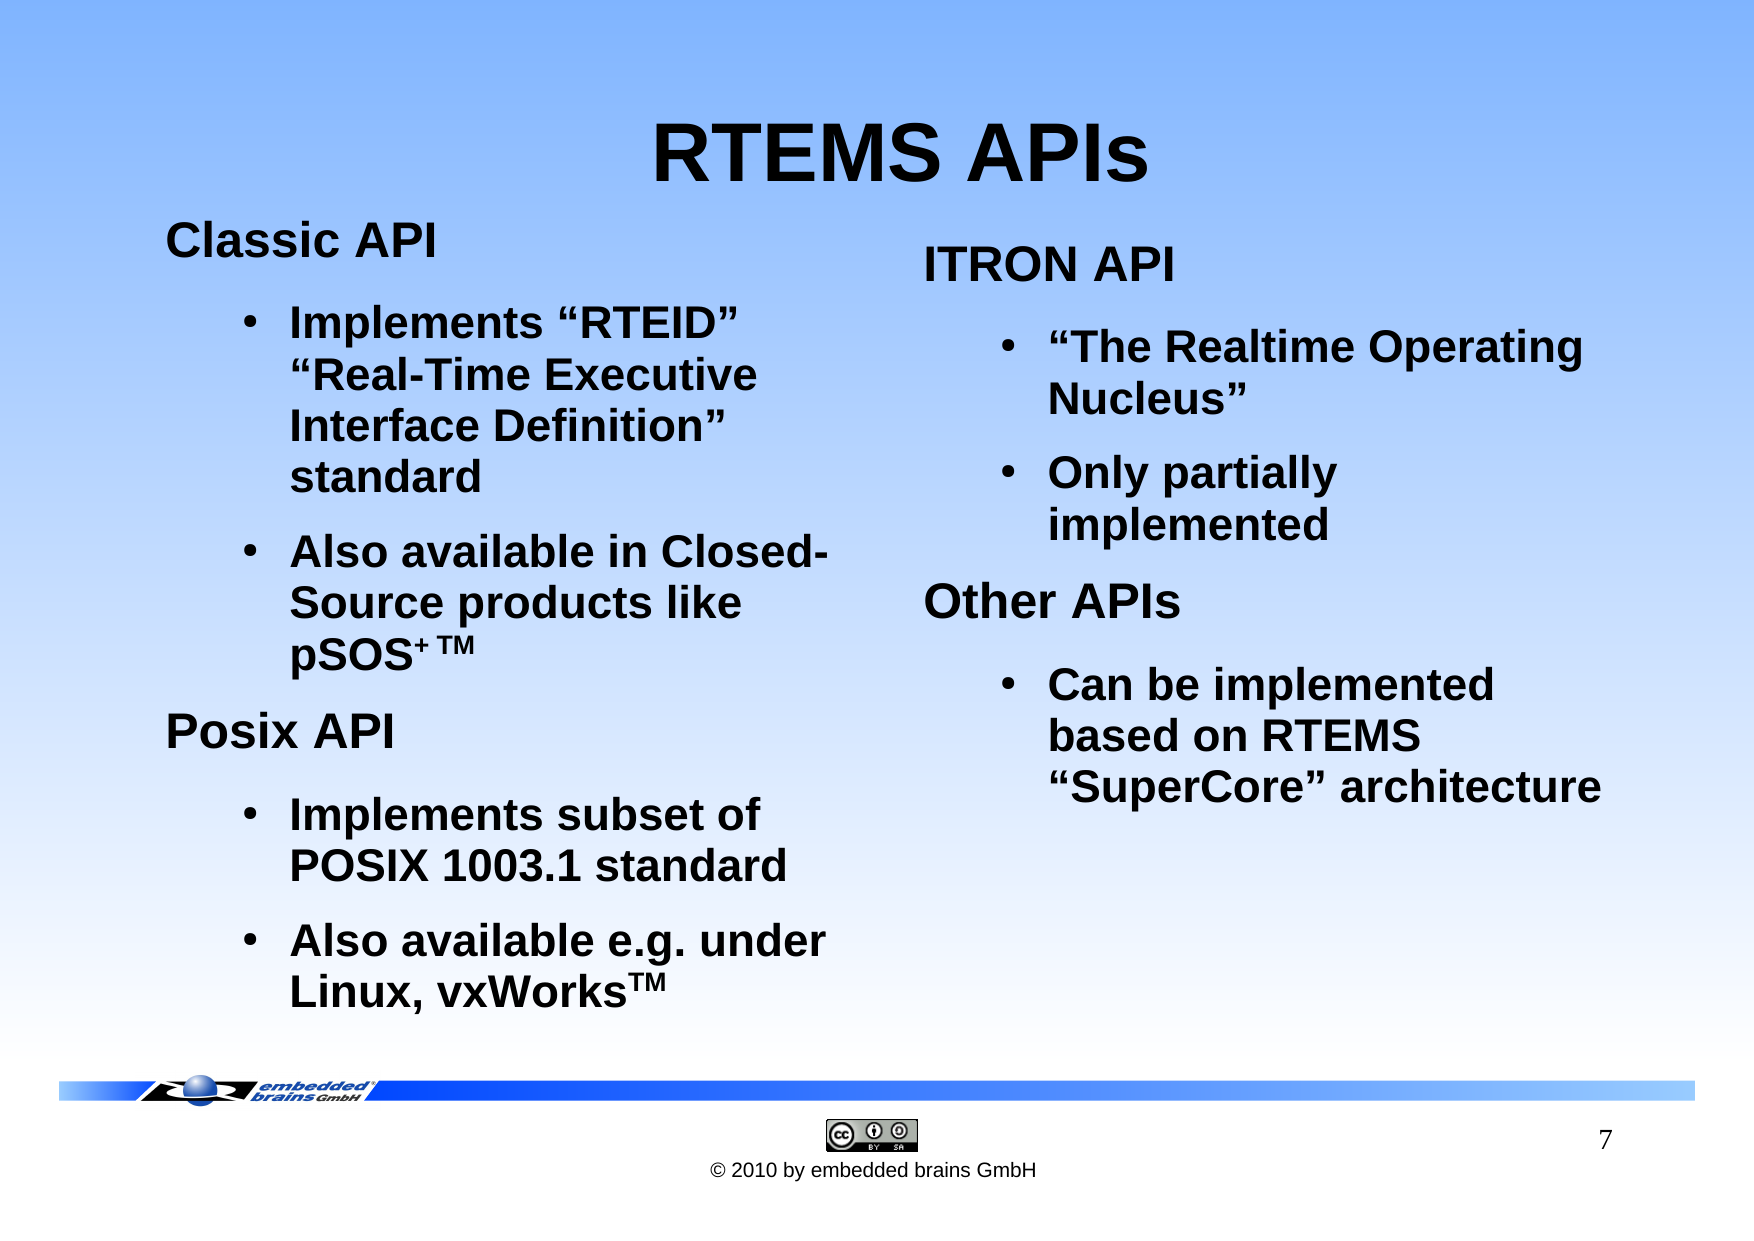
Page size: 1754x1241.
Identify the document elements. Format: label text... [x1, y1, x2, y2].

title RTEMS APIs [147, 59, 1620, 247]
picture [135, 1070, 381, 1111]
list Classic API Implements “RTEID” “Real-Time Executive Interface Definition” standard Also available in Closed-Source products like pSOS+ TM Posix API Implements subset of POSIX 1003.1 standard Also available e.g. under Linux, vxWorksTM [147, 212, 866, 1021]
list ITRON API “The Realtime Operating Nucleus” Only partially implemented Other APIs Can be implemented based on RTEMS “SuperCore” architecture [905, 236, 1625, 1019]
picture [826, 1119, 918, 1152]
